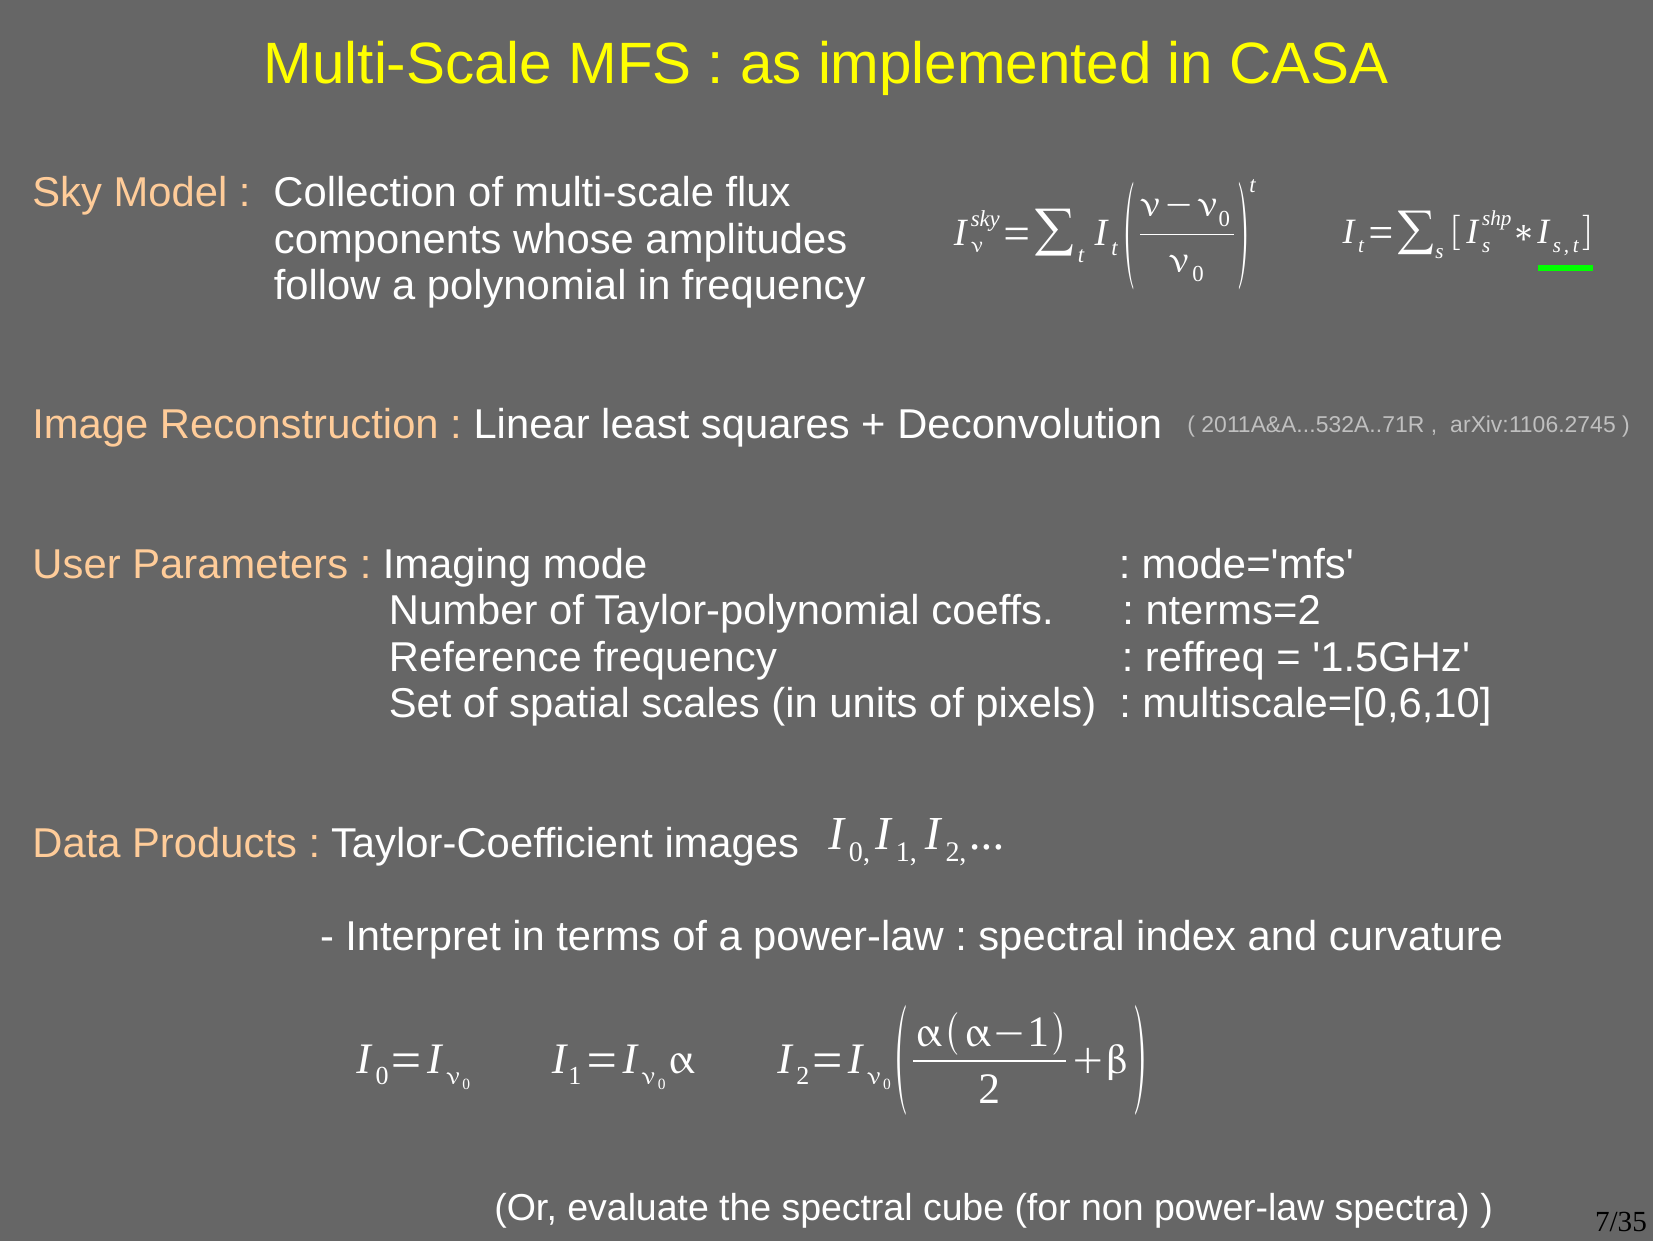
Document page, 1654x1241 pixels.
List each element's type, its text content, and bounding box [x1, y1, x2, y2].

text_box Sky Model : Collection of multi-scale flux components whose amplitudes follow a polynomial in frequency Image Reconstruction : Linear least squares + Deconvolution User Parameters : Imaging mode : mode='mfs' Number of Taylor-polynomial coeffs. : nterms=2 Reference frequency : reffreq = '1.5GHz' Set of spatial scales (in units of pixels) : multiscale=[0,6,10] Data Products : Taylor-Coefficient images - Interpret in terms of a power-law : spectral index and curvature (Or, evaluate the spectral cube (for non power-law spectra) ) [17, 161, 1612, 1237]
text_box ( 2011A&A...532A..71R , arXiv:1106.2745 ) [1172, 404, 1653, 475]
title Multi-Scale MFS : as implemented in CASA [82, 13, 1571, 114]
chart [942, 173, 1265, 291]
chart [1331, 207, 1601, 264]
chart [342, 1002, 1158, 1118]
chart [813, 808, 1016, 868]
